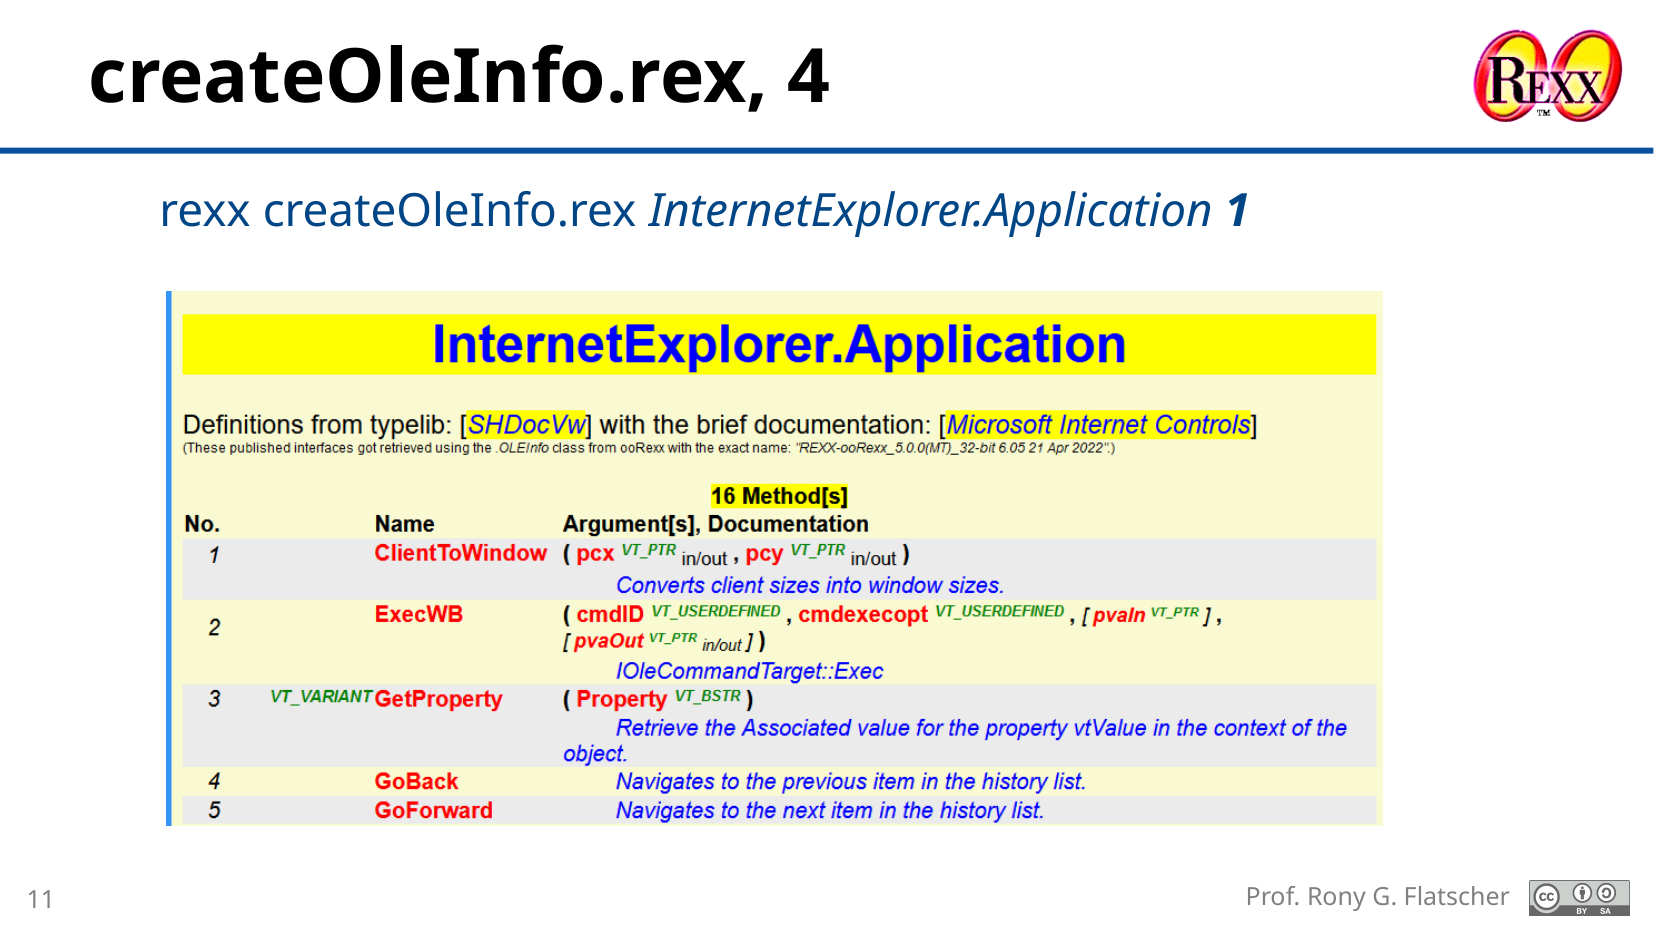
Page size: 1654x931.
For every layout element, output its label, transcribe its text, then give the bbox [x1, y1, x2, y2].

list rexx createOleInfo.rex InternetExplorer.Application 1 [88, 177, 1577, 857]
title createOleInfo.rex, 4 [29, 0, 1654, 148]
picture [166, 291, 1383, 826]
